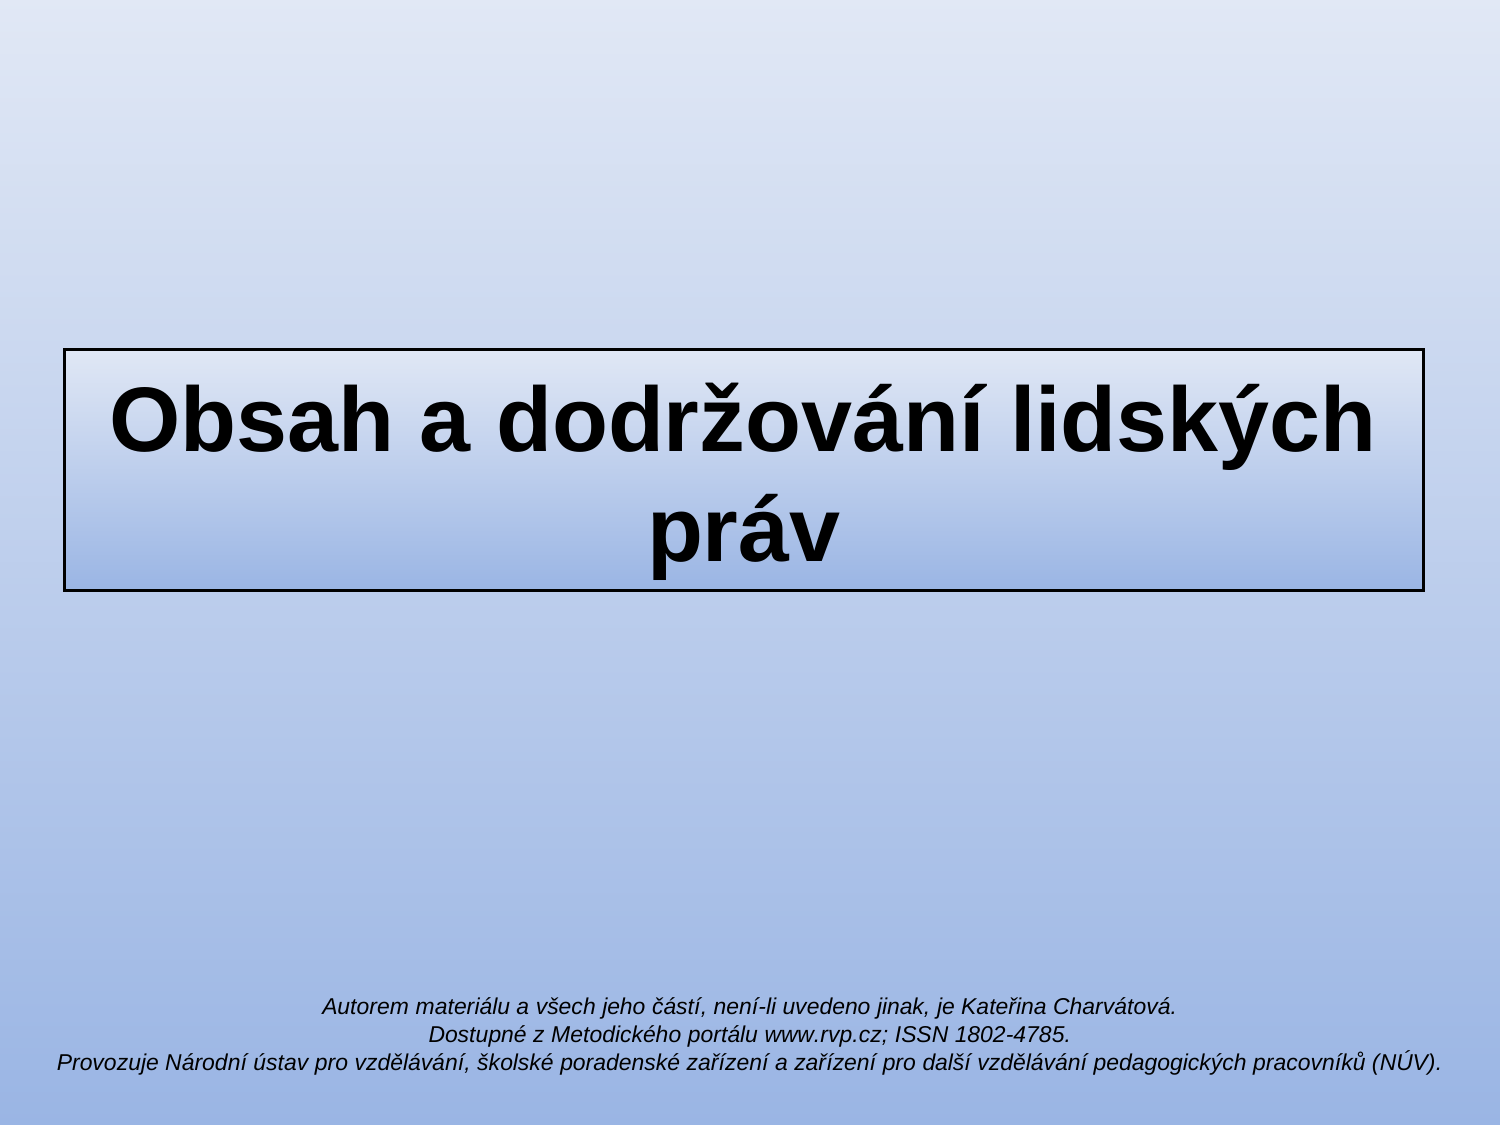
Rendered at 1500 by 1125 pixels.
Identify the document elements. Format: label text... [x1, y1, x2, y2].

text_box Autorem materiálu a všech jeho částí, není-li uvedeno jinak, je Kateřina Charvátová. Dostupné z Metodického portálu www.rvp.cz; ISSN 1802-4785. Provozuje Národní ústav pro vzdělávání, školské poradenské zařízení a zařízení pro další vzdělávání pedagogických pracovníků (NÚV). [0, 984, 1500, 1083]
title Obsah a dodržování lidských práv [64, 349, 1424, 591]
